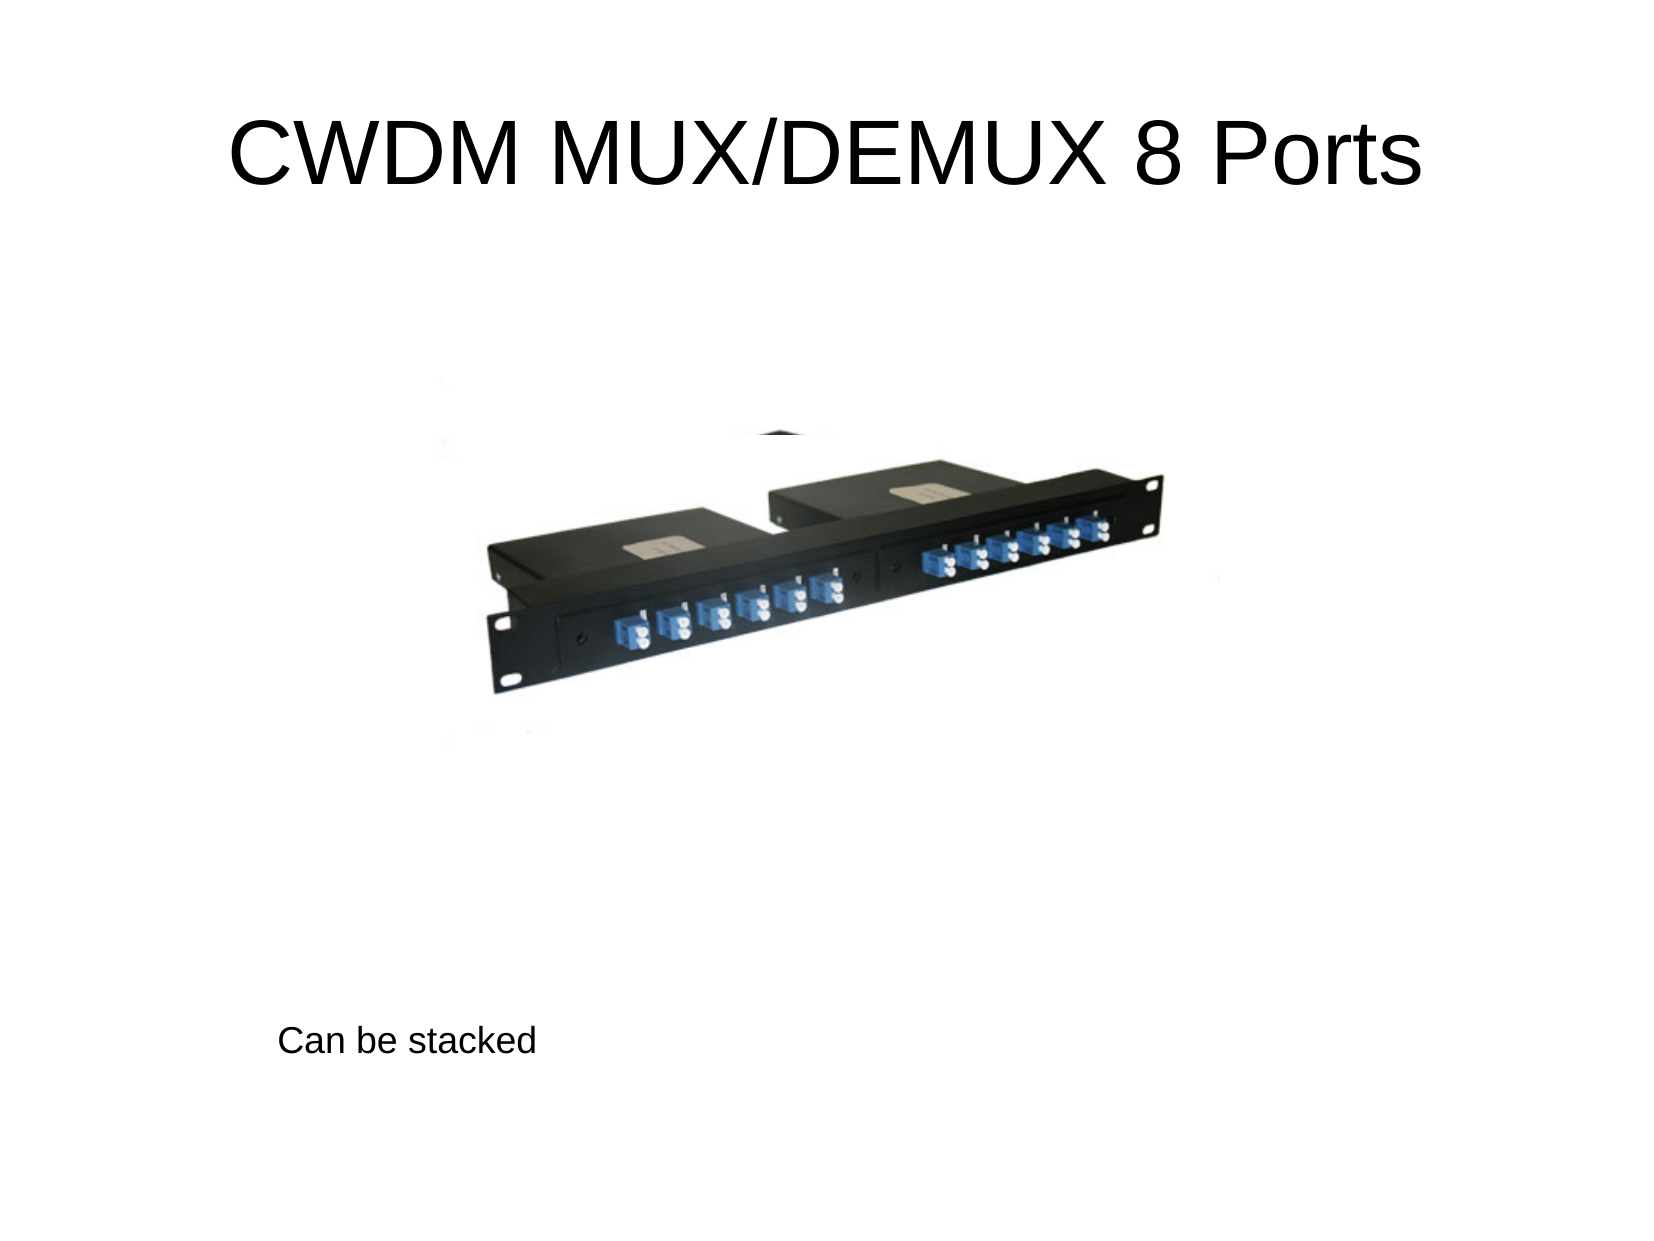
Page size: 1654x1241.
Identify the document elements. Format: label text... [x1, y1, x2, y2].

title CWDM MUX/DEMUX 8 Ports [82, 49, 1571, 257]
picture [439, 380, 1221, 814]
text_box Can be stacked [262, 1012, 552, 1074]
